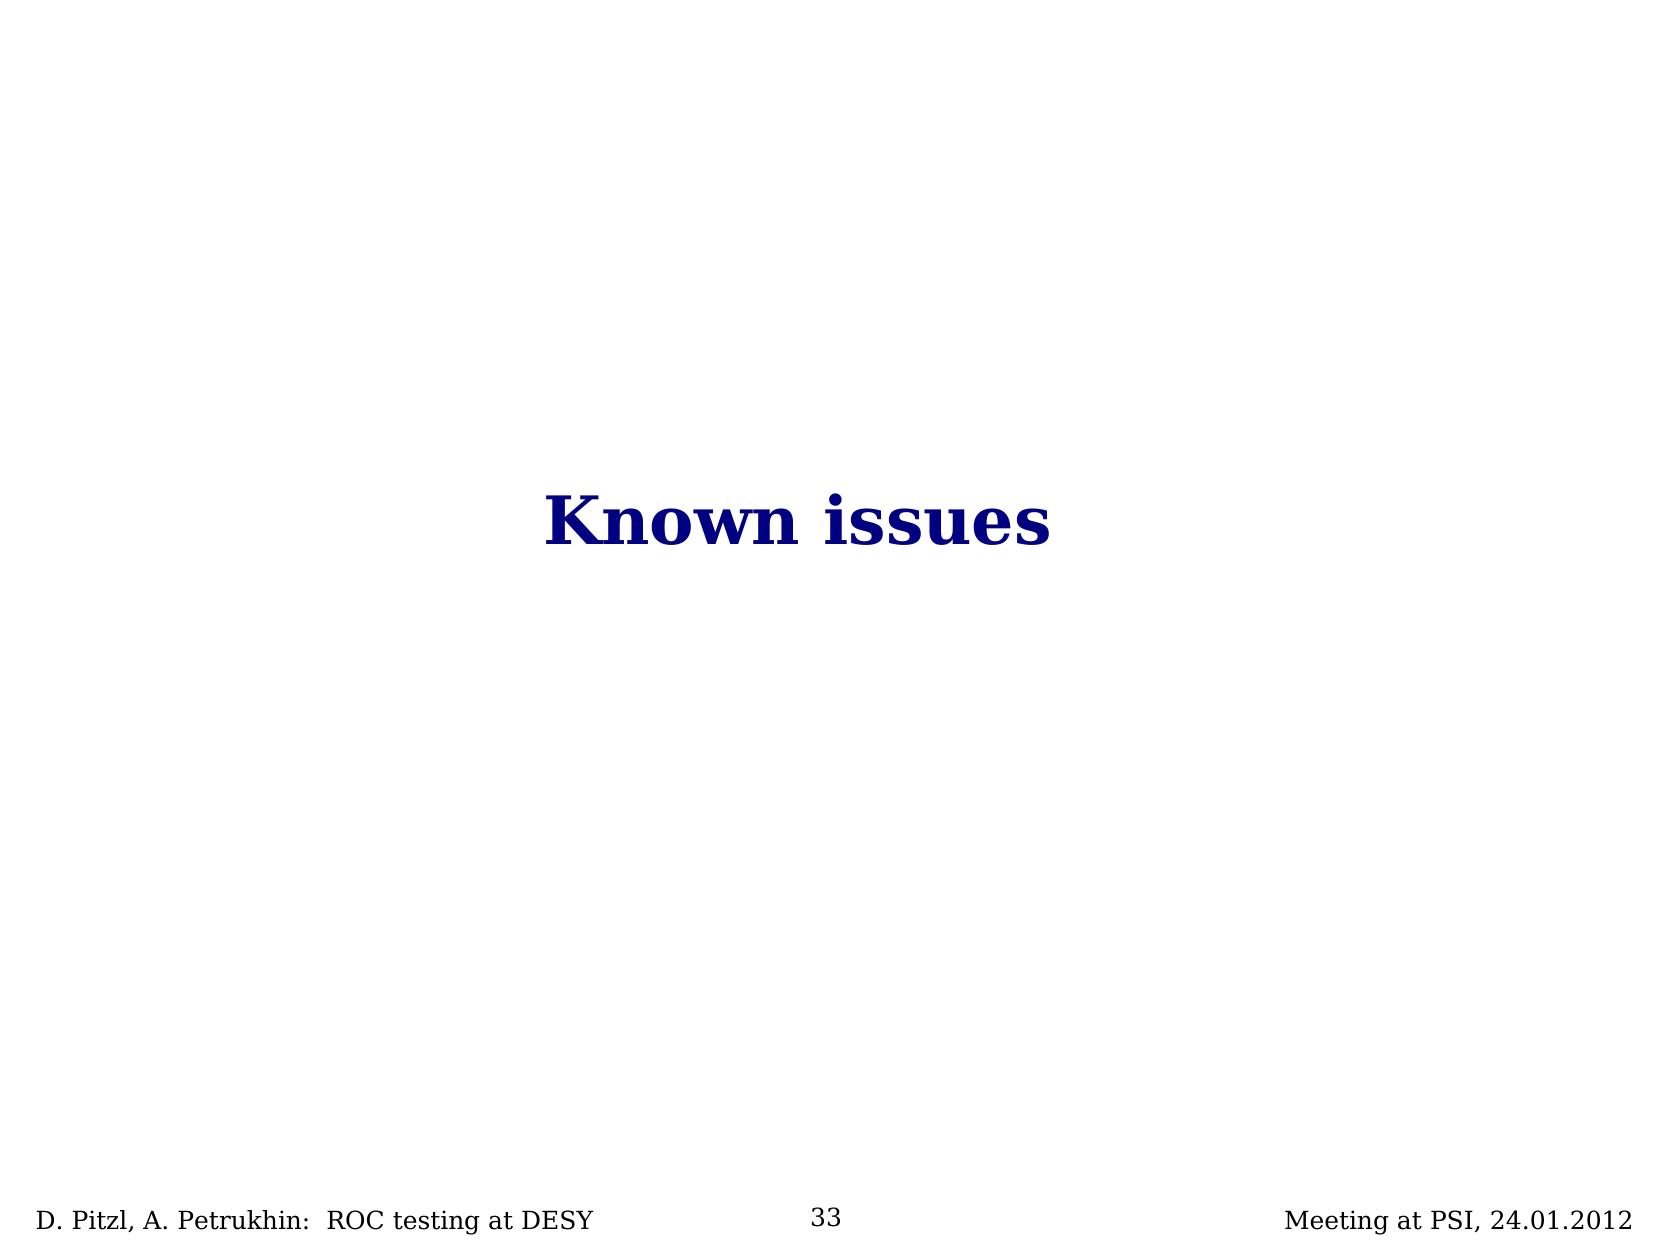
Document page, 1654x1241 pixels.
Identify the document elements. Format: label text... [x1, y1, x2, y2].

title Known issues [91, 481, 1504, 561]
